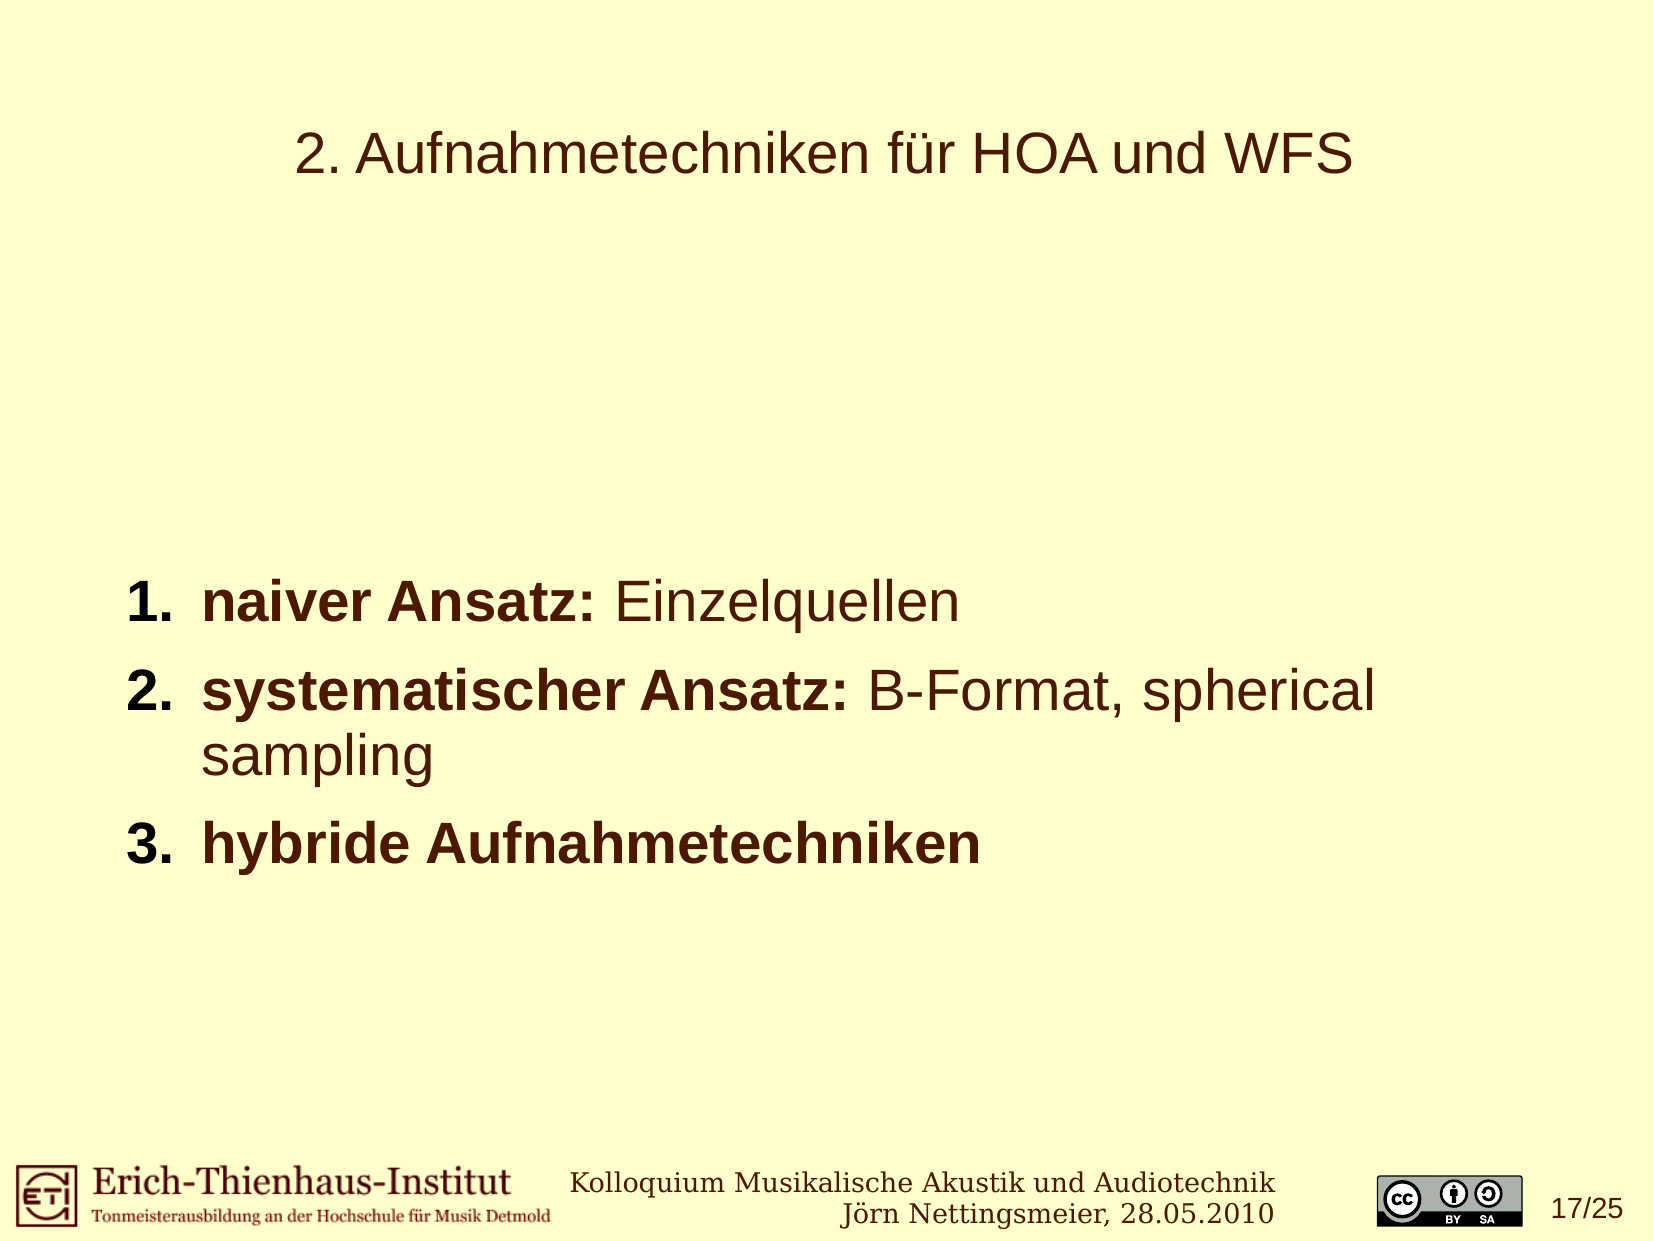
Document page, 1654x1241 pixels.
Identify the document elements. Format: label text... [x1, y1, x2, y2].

list naiver Ansatz: Einzelquellen systematischer Ansatz: B-Format, spherical sampling hybride Aufnahmetechniken [37, 568, 1612, 1241]
title 2. Aufnahmetechniken für HOA und WFS [37, 49, 1612, 257]
